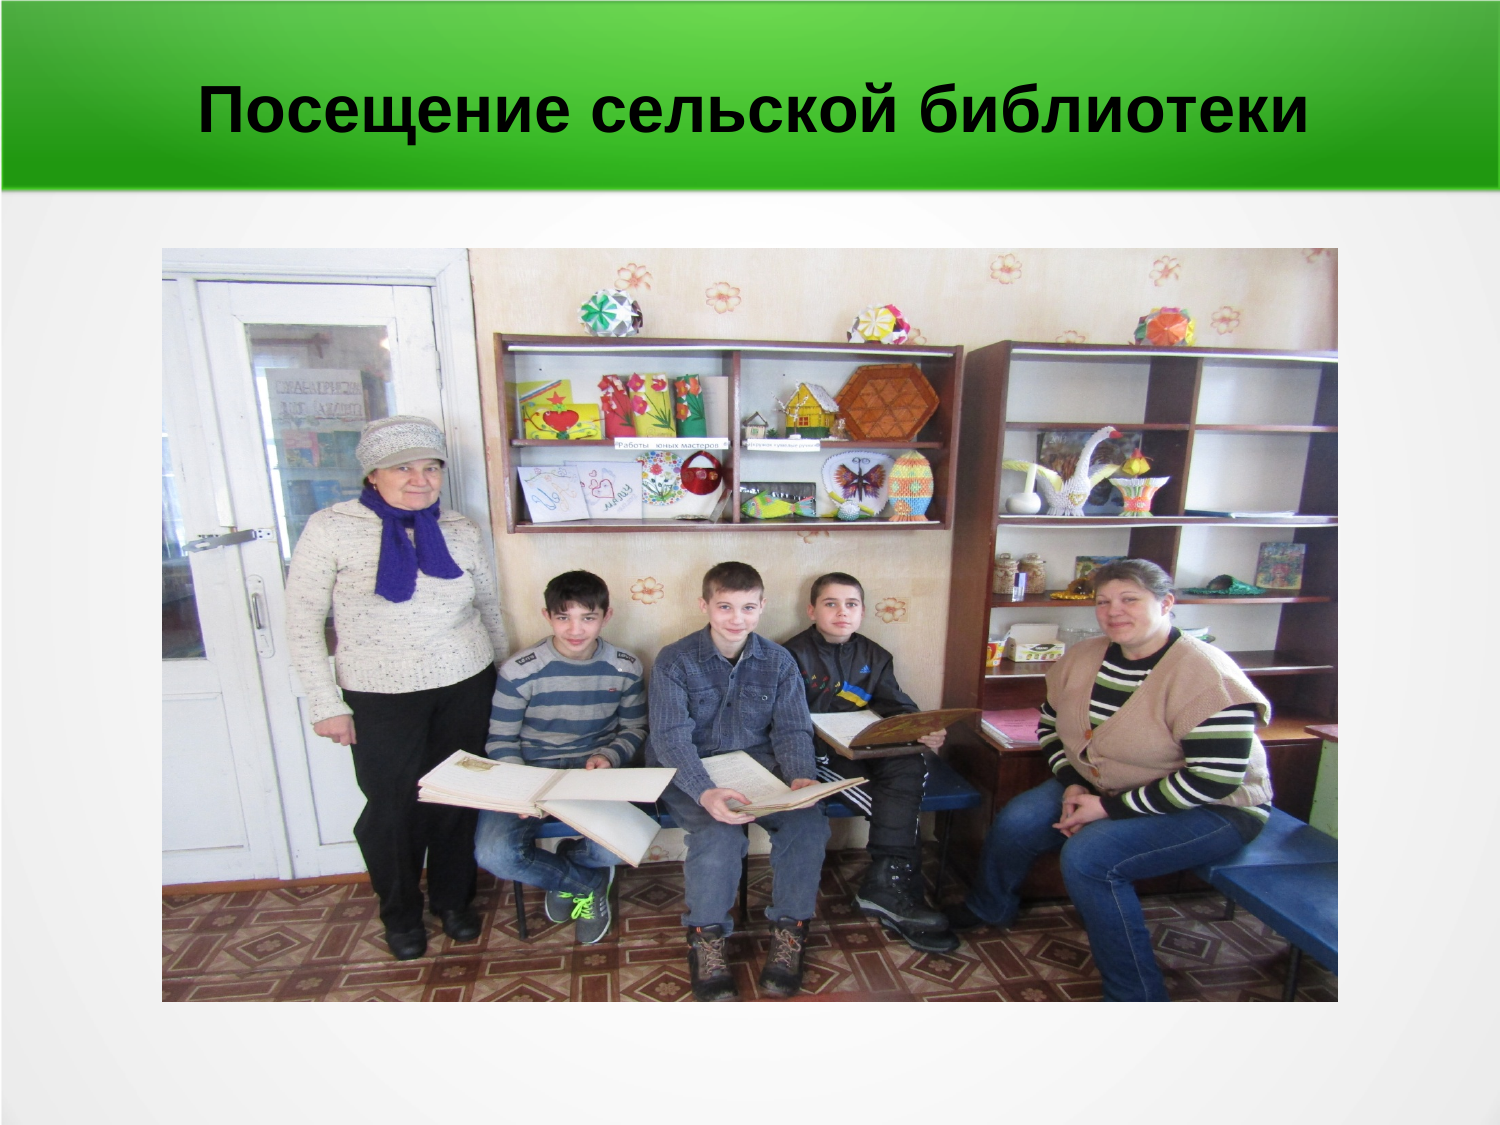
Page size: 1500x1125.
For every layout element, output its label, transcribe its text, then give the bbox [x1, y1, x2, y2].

text_box Посещение сельской библиотеки [79, 11, 1430, 201]
picture [0, 0, 1500, 1125]
